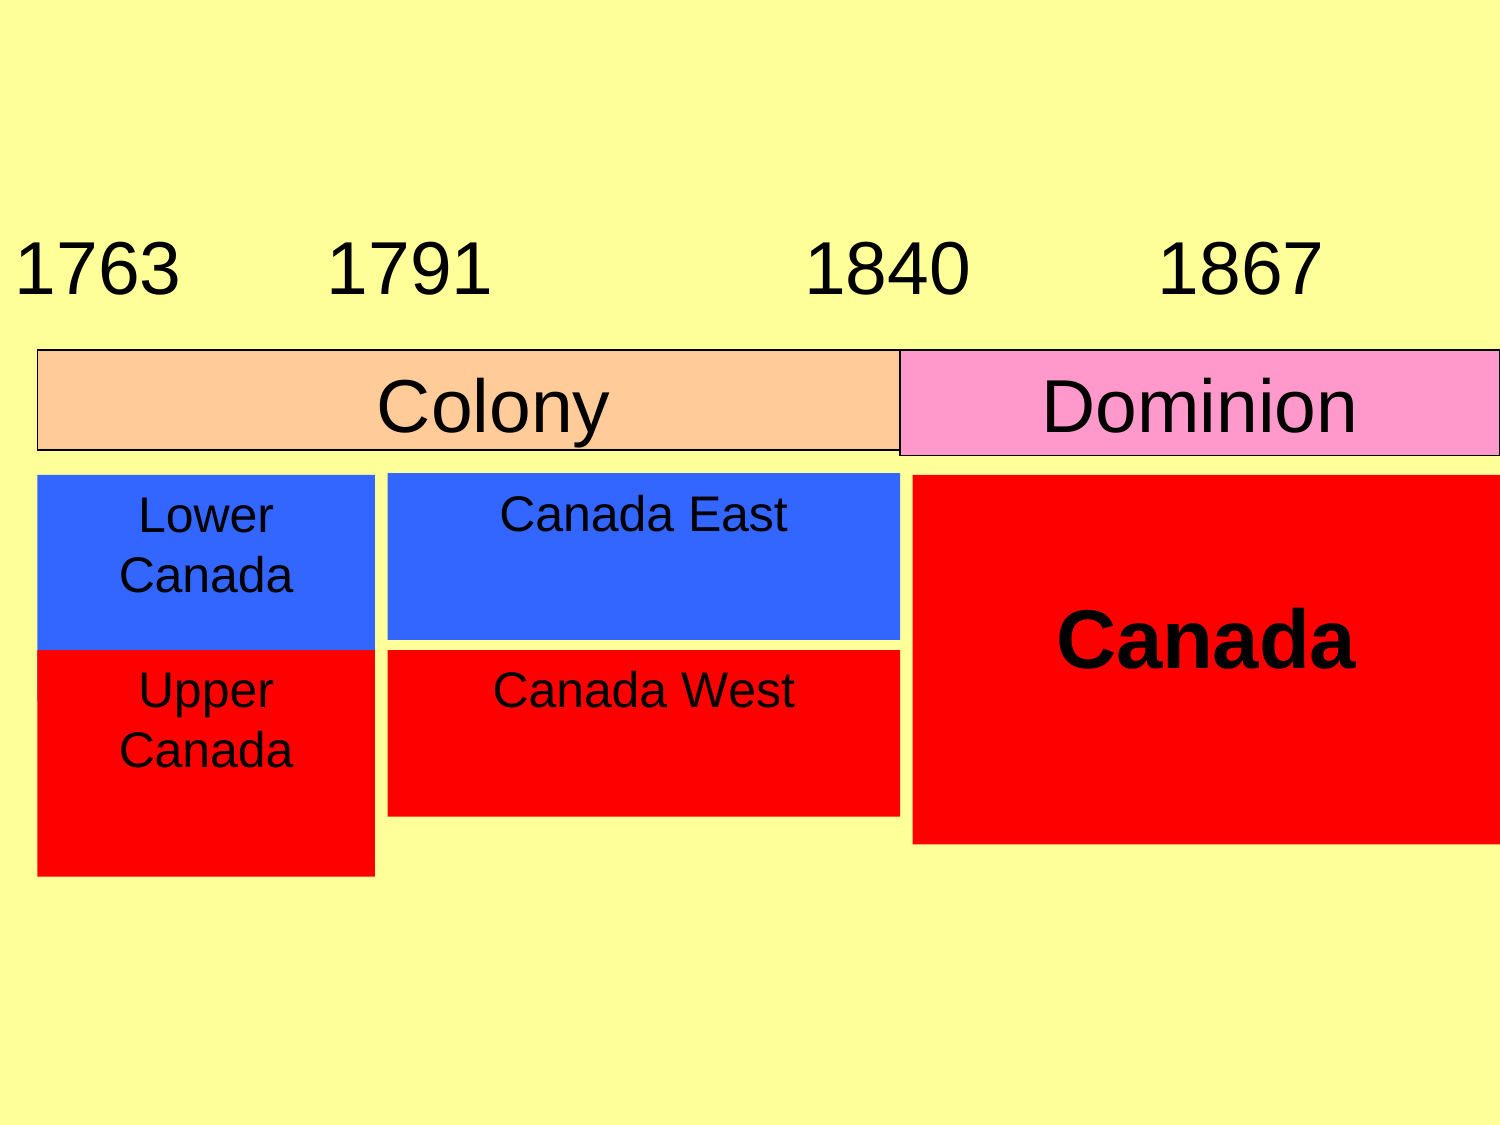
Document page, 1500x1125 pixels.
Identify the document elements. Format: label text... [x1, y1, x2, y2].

text_box [651, 349, 900, 450]
text_box Canada [912, 474, 1500, 845]
text_box Dominion [900, 349, 1500, 456]
text_box Lower Canada [37, 474, 375, 650]
text_box Canada West [387, 650, 901, 817]
text_box Upper Canada [37, 650, 375, 877]
text_box 1763 1791 1840 1867 [0, 212, 1426, 318]
text_box Canada East [387, 473, 901, 640]
text_box Colony [337, 349, 651, 456]
text_box [37, 349, 337, 450]
